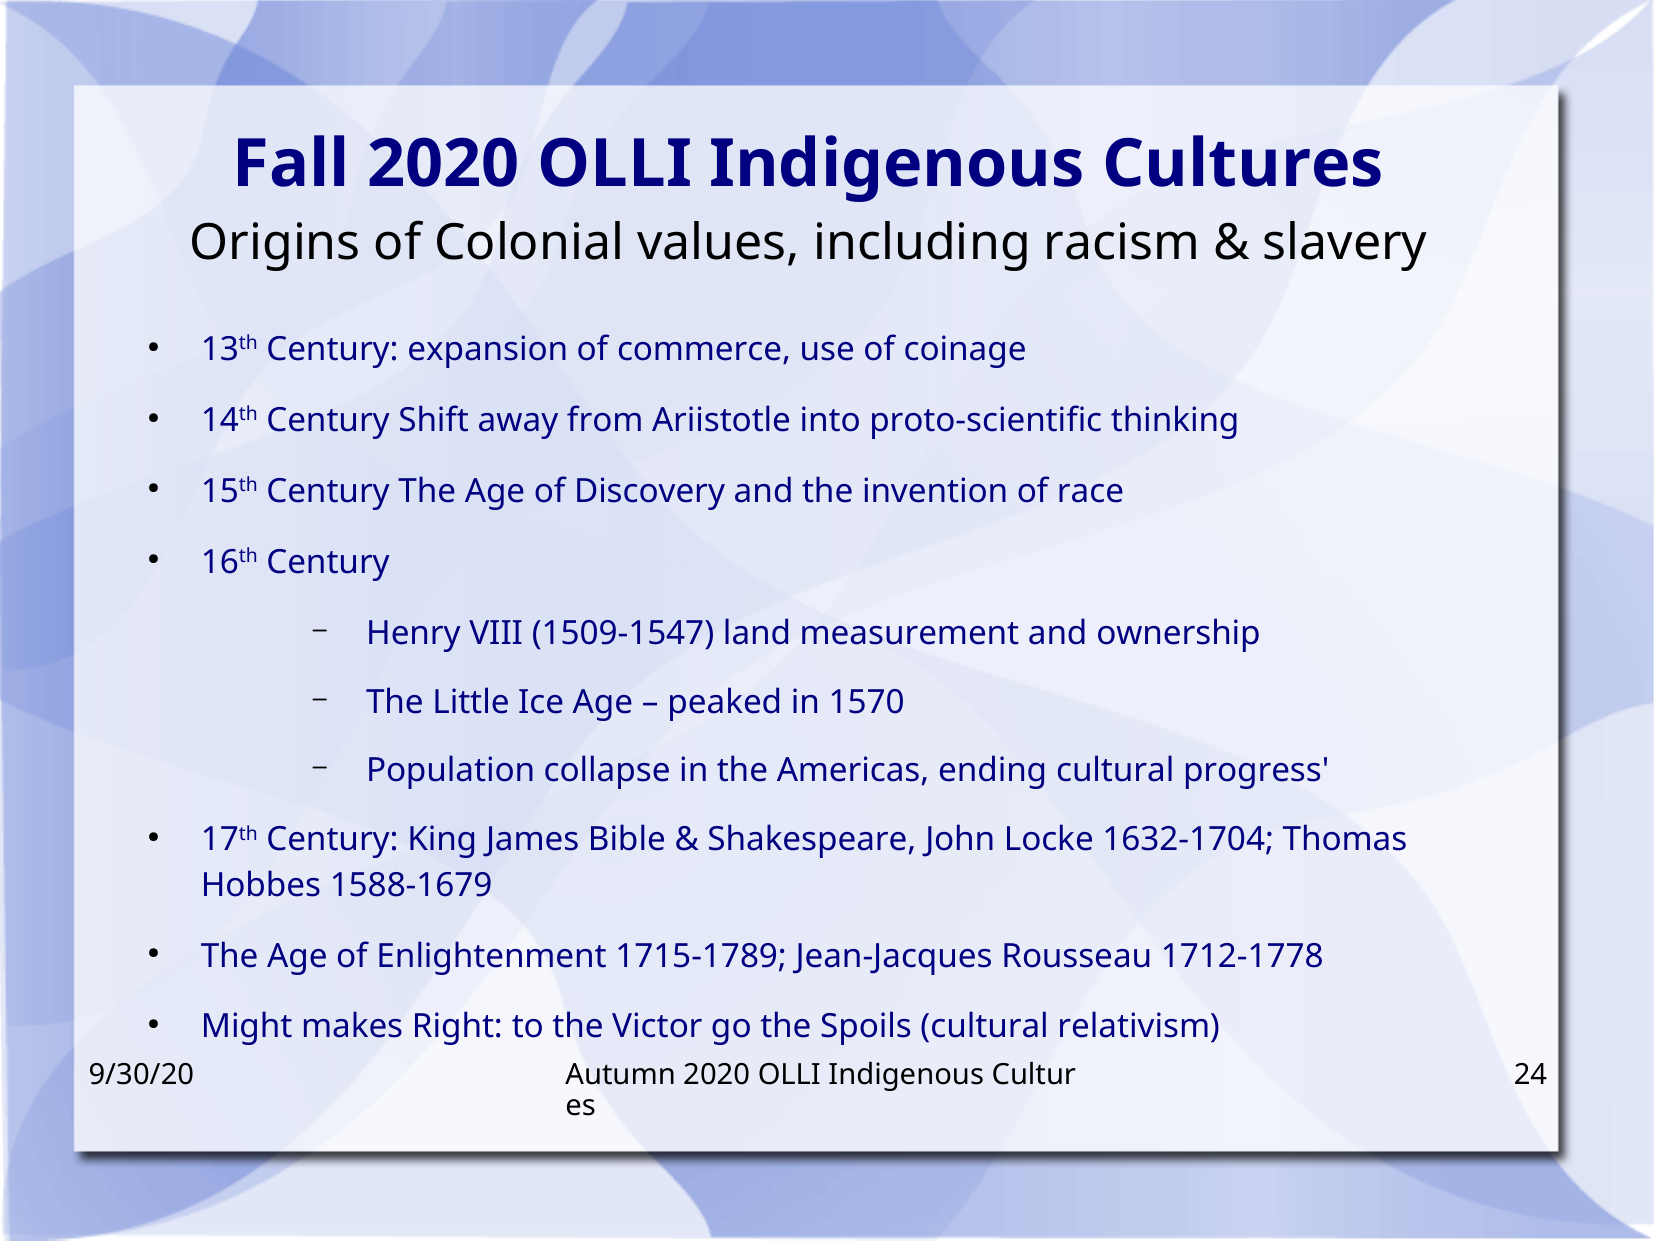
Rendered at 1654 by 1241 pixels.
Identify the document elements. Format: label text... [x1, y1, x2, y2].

picture [0, 0, 1654, 1241]
title Fall 2020 OLLI Indigenous Cultures Origins of Colonial values, including racism & slavery [82, 90, 1536, 298]
list 13th Century: expansion of commerce, use of coinage 14th Century Shift away from Ariistotle into proto-scientific thinking 15th Century The Age of Discovery and the invention of race 16th Century Henry VIII (1509-1547) land measurement and ownership The Little Ice Age – peaked in 1570 Population collapse in the Americas, ending cultural progress' 17th Century: King James Bible & Shakespeare, John Locke 1632-1704; Thomas Hobbes 1588-1679 The Age of Enlightenment 1715-1789; Jean-Jacques Rousseau 1712-1778 Might makes Right: to the Victor go the Spoils (cultural relativism) [129, 324, 1489, 994]
